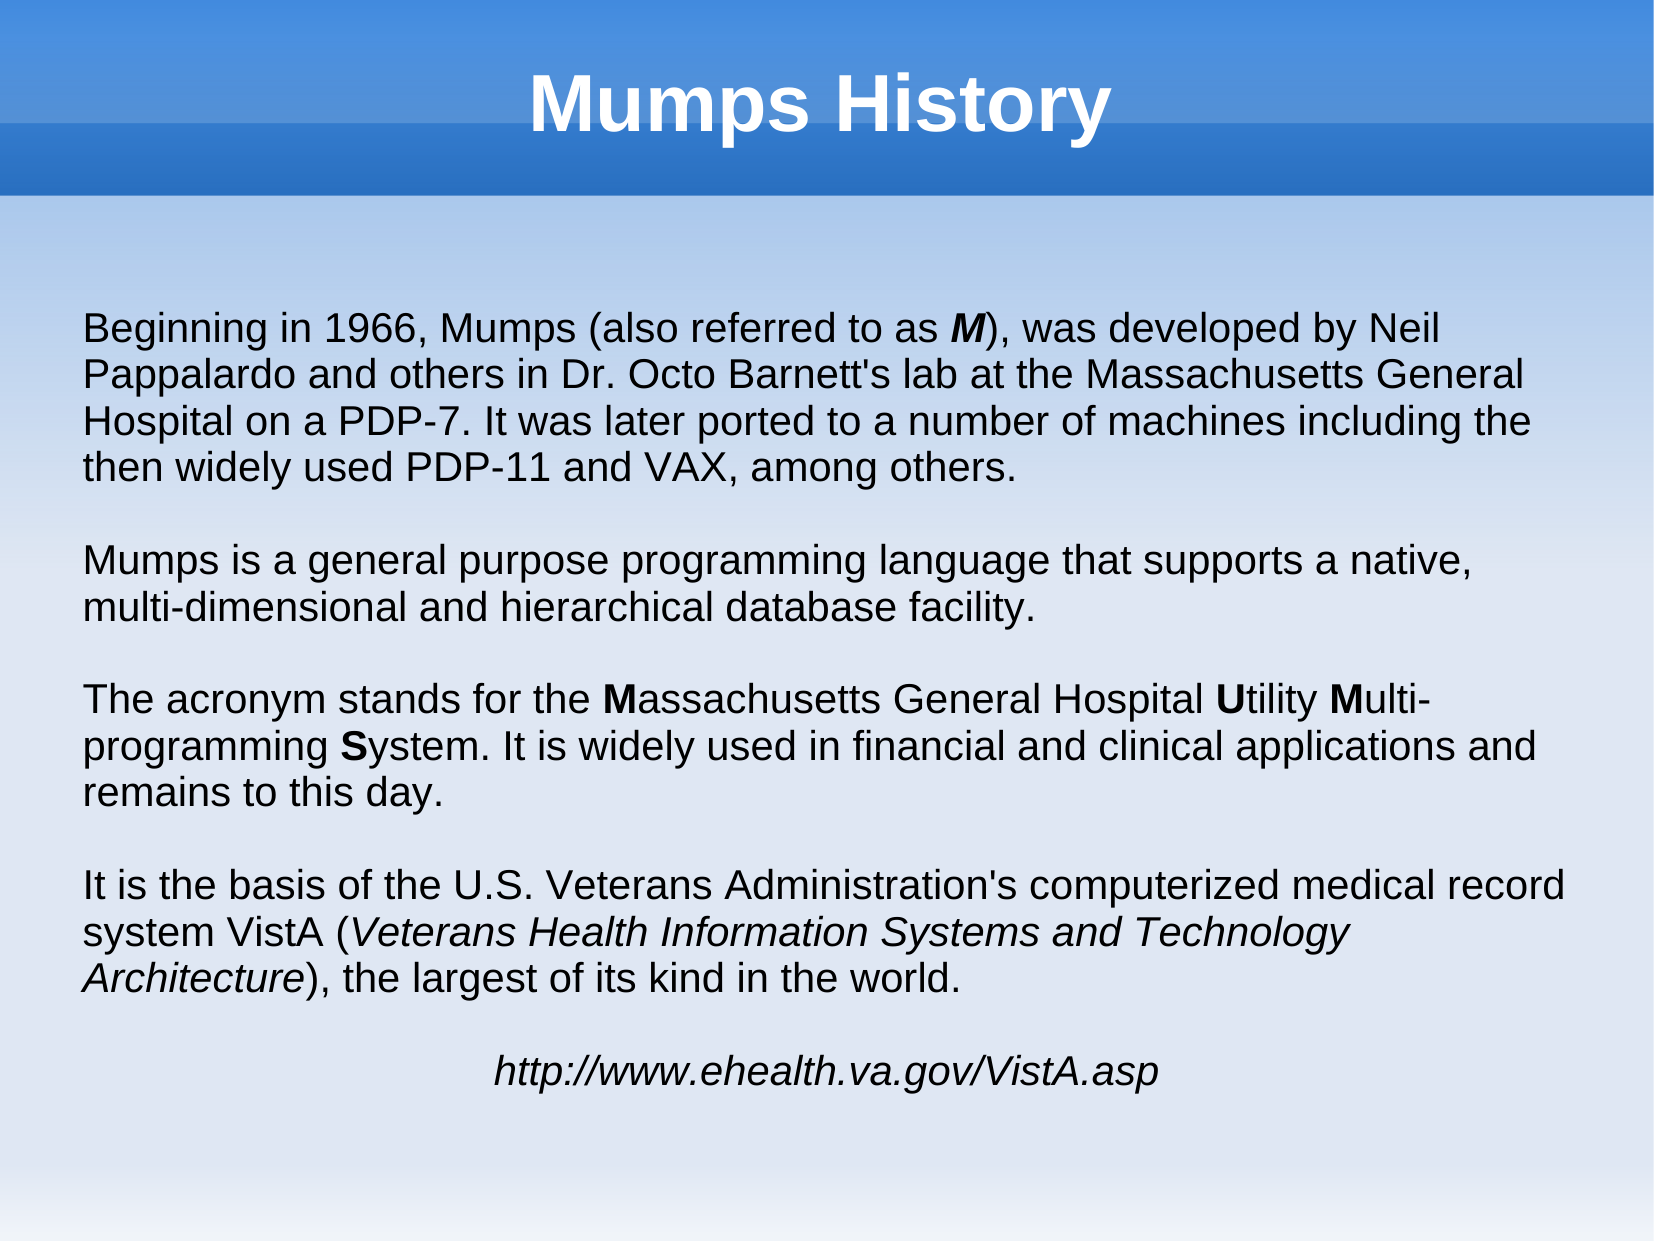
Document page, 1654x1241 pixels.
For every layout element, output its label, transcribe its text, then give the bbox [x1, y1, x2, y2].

title Mumps History [76, 0, 1565, 208]
subtitle Beginning in 1966, Mumps (also referred to as M), was developed by Neil Pappalardo and others in Dr. Octo Barnett's lab at the Massachusetts General Hospital on a PDP-7. It was later ported to a number of machines including the then widely used PDP-11 and VAX, among others. Mumps is a general purpose programming language that supports a native, multi-dimensional and hierarchical database facility. The acronym stands for the Massachusetts General Hospital Utility Multi-programming System. It is widely used in financial and clinical applications and remains to this day. It is the basis of the U.S. Veterans Administration's computerized medical record system VistA (Veterans Health Information Systems and Technology Architecture), the largest of its kind in the world. http://www.ehealth.va.gov/VistA.asp [82, 290, 1571, 1109]
picture [0, 0, 1654, 1241]
